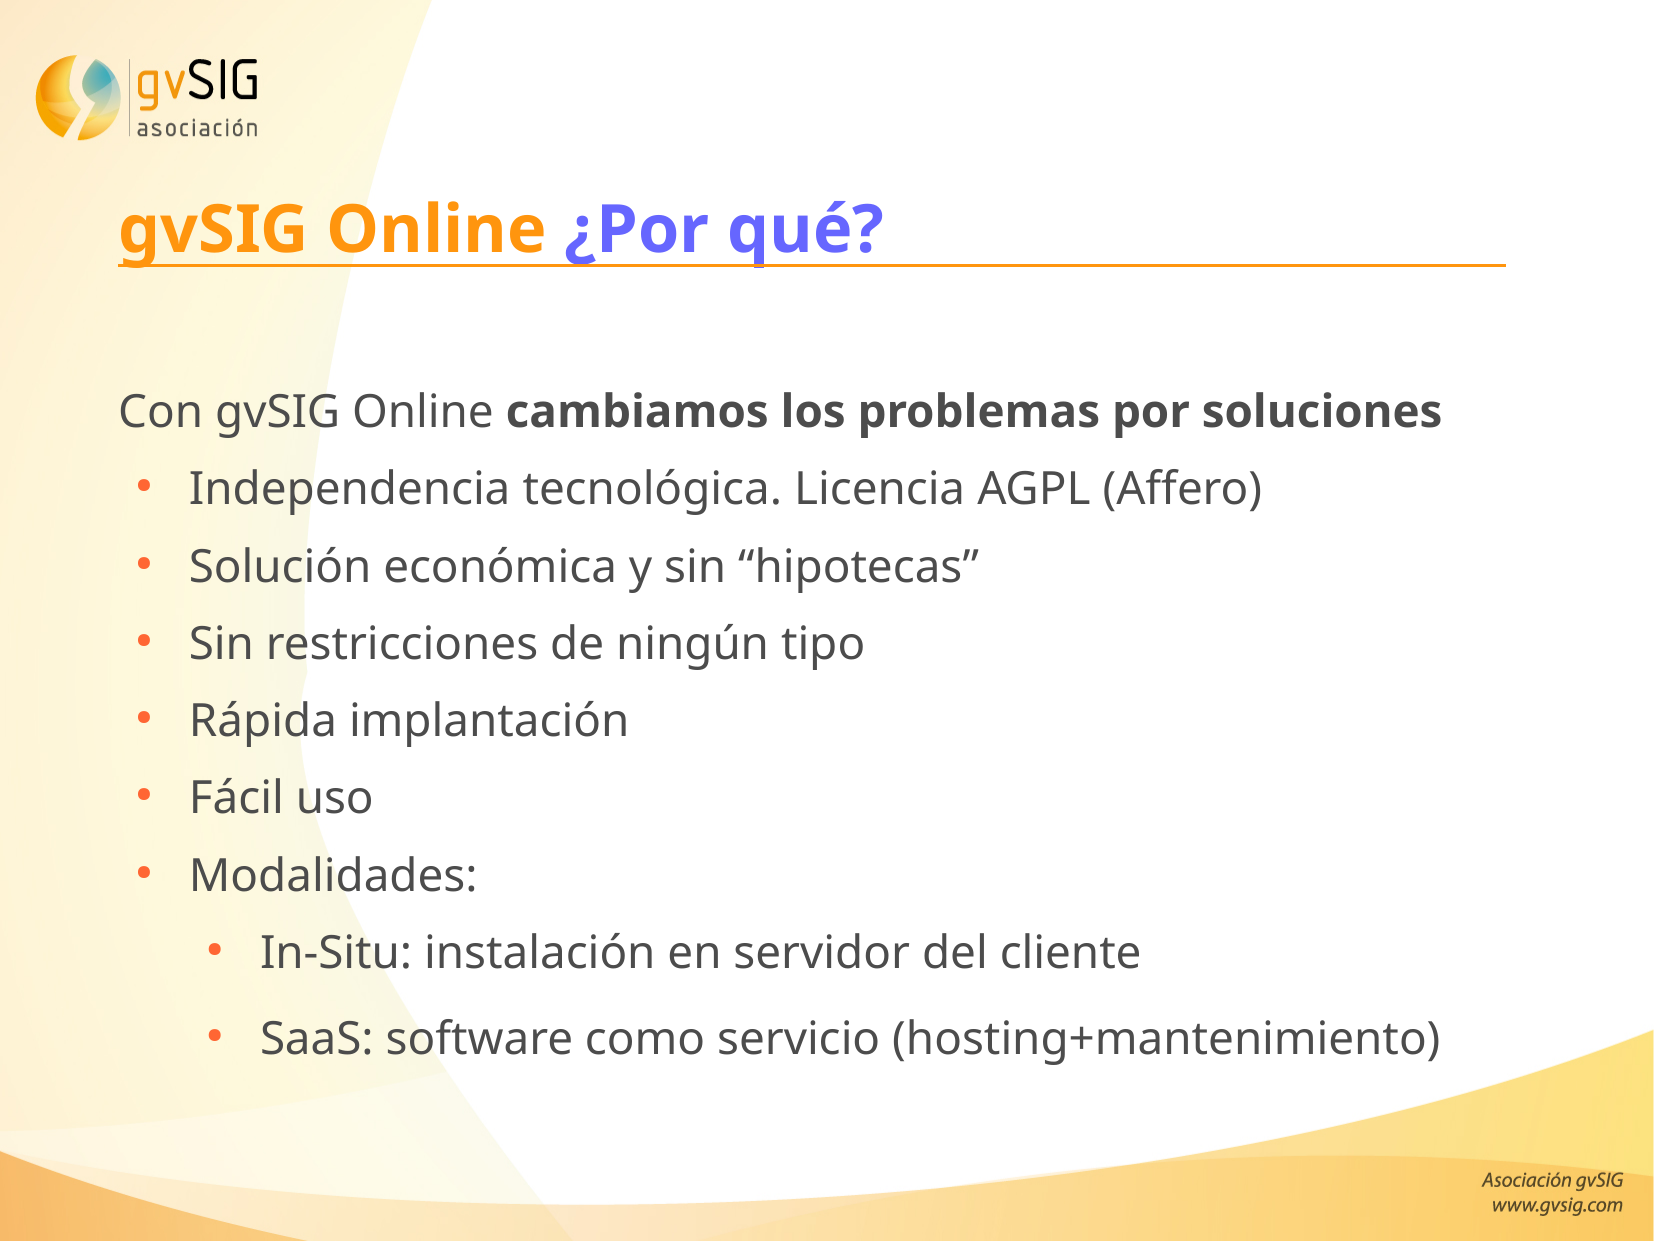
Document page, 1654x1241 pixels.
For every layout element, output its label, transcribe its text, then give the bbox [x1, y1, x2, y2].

picture [0, 0, 1654, 1241]
list Con gvSIG Online cambiamos los problemas por soluciones Independencia tecnológica. Licencia AGPL (Affero) Solución económica y sin “hipotecas” Sin restricciones de ningún tipo Rápida implantación Fácil uso Modalidades: In-Situ: instalación en servidor del cliente SaaS: software como servicio (hosting+mantenimiento) [118, 301, 1565, 1032]
title gvSIG Online ¿Por qué? [118, 177, 1607, 276]
